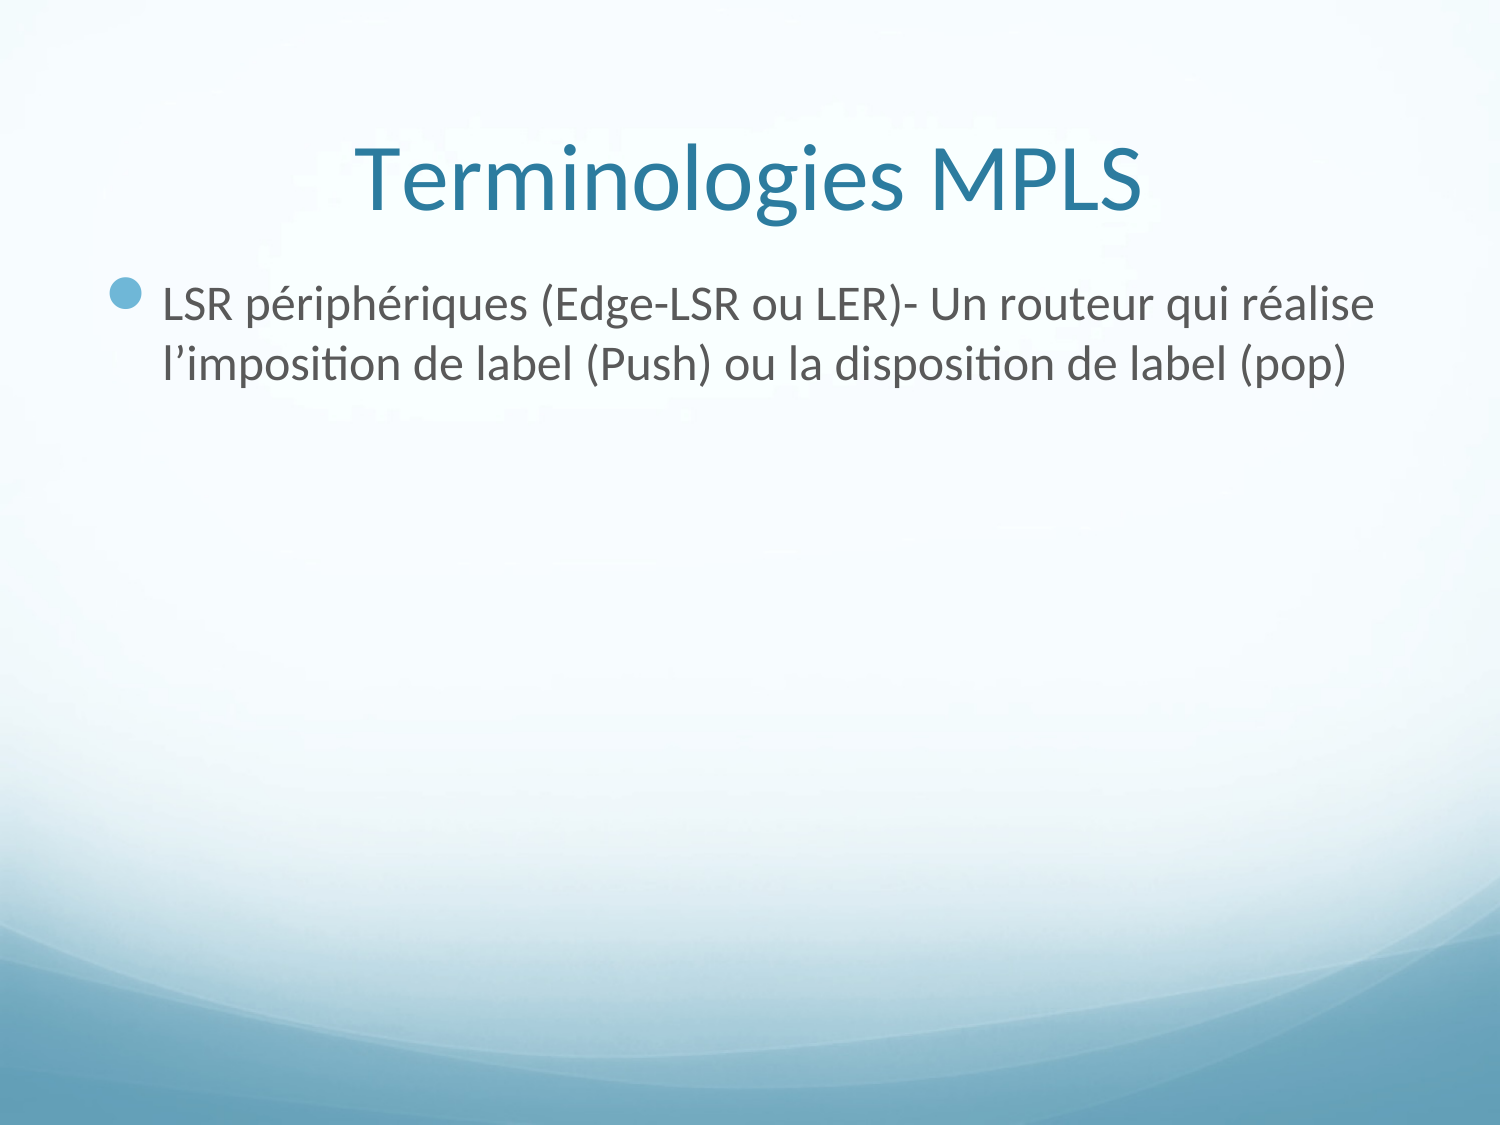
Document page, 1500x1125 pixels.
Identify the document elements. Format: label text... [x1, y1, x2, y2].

list LSR périphériques (Edge-LSR ou LER)- Un routeur qui réalise l’imposition de label (Push) ou la disposition de label (pop) [90, 262, 1410, 975]
title Terminologies MPLS [90, 17, 1410, 237]
picture [0, 0, 1500, 1125]
